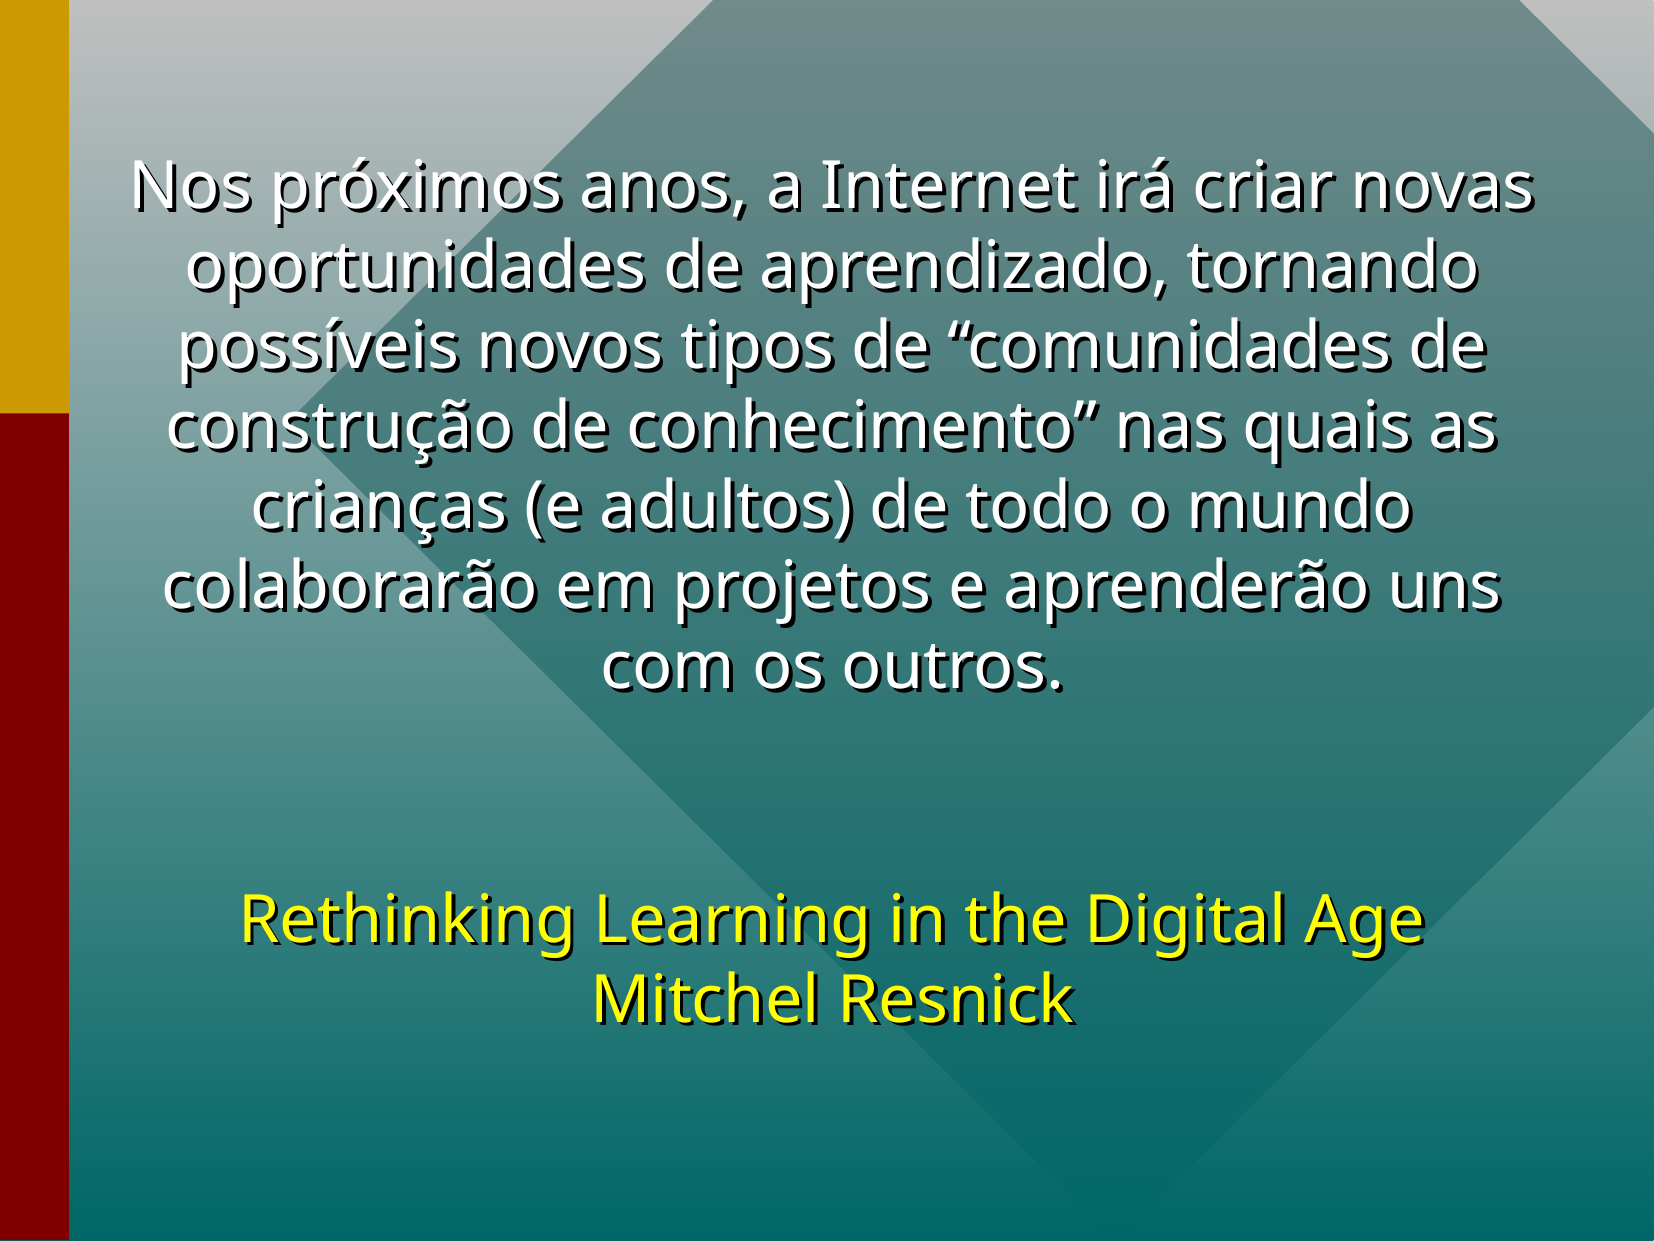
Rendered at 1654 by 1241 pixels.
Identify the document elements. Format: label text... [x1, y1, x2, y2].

subtitle Nos próximos anos, a Internet irá criar novas oportunidades de aprendizado, tornando possíveis novos tipos de “comunidades de construção de conhecimento” nas quais as crianças (e adultos) de todo o mundo colaborarão em projetos e aprenderão uns com os outros. Rethinking Learning in the Digital Age Mitchel Resnick [88, 59, 1577, 1119]
